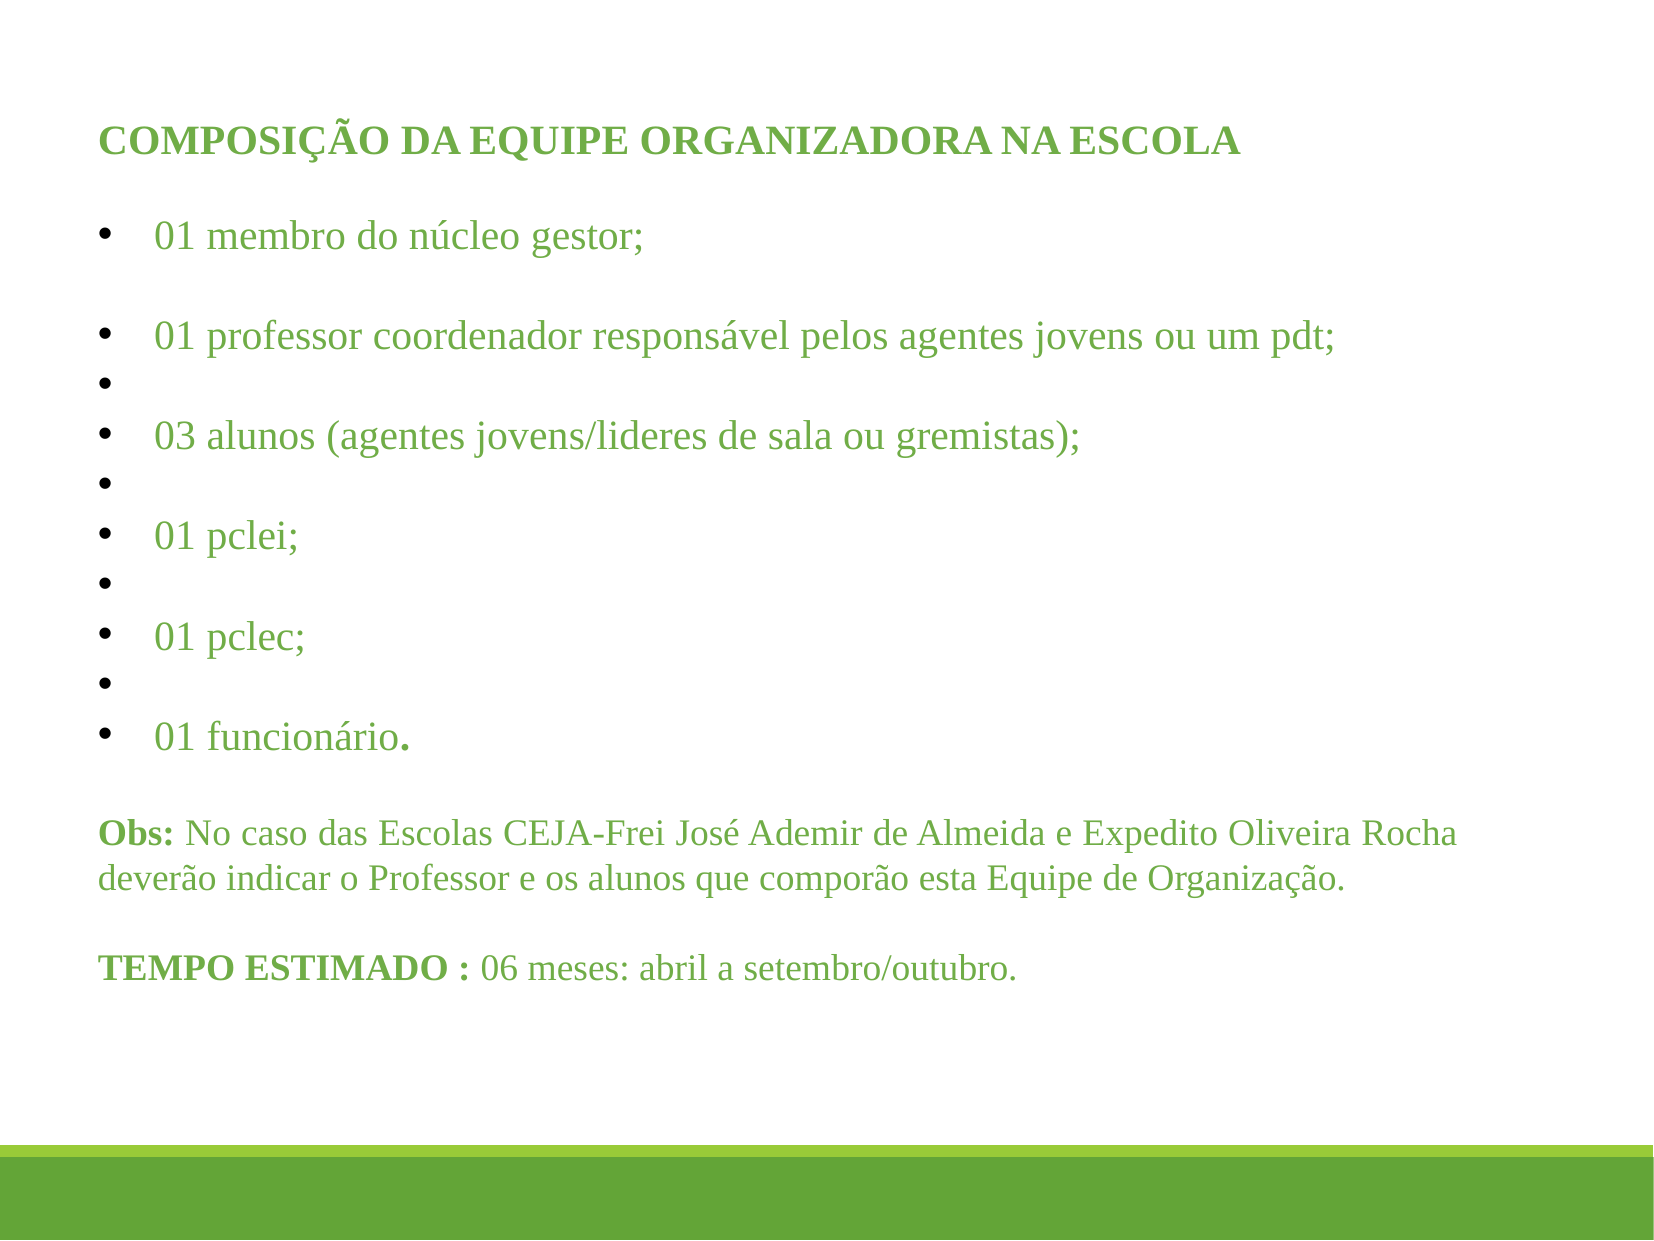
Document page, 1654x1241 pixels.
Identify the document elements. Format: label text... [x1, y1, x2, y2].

text_box COMPOSIÇÃO DA EQUIPE ORGANIZADORA NA ESCOLA 01 membro do núcleo gestor; 01 professor coordenador responsável pelos agentes jovens ou um pdt; 03 alunos (agentes jovens/lideres de sala ou gremistas); 01 pclei; 01 pclec; 01 funcionário. Obs: No caso das Escolas CEJA-Frei José Ademir de Almeida e Expedito Oliveira Rocha deverão indicar o Professor e os alunos que comporão esta Equipe de Organização. TEMPO ESTIMADO : 06 meses: abril a setembro/outubro. [83, 106, 1580, 996]
